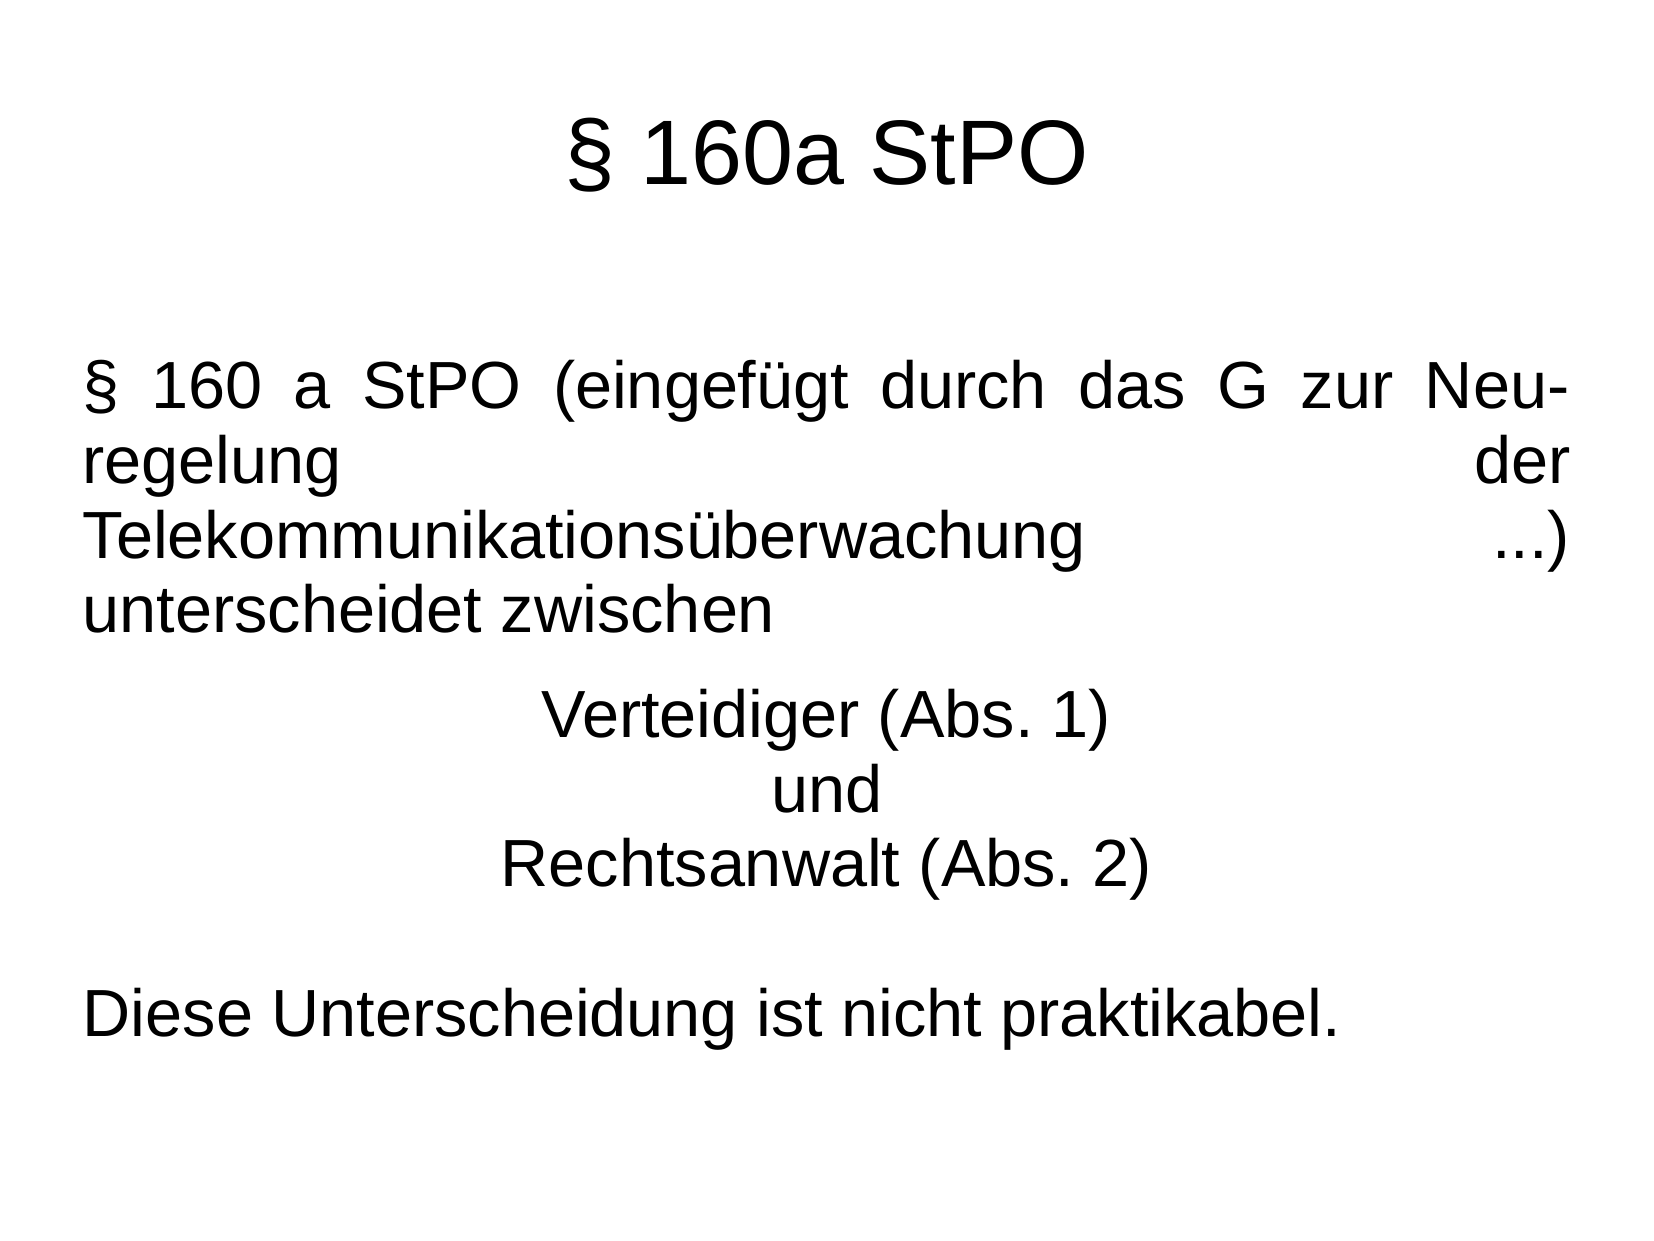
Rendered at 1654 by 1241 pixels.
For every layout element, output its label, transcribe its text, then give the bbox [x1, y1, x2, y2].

title § 160a StPO [82, 49, 1571, 257]
subtitle § 160 a StPO (eingefügt durch das G zur Neu-regelung der Telekommunikationsüberwachung ...) unterscheidet zwischen Verteidiger (Abs. 1) und Rechtsanwalt (Abs. 2) Diese Unterscheidung ist nicht praktikabel. [82, 297, 1571, 1102]
